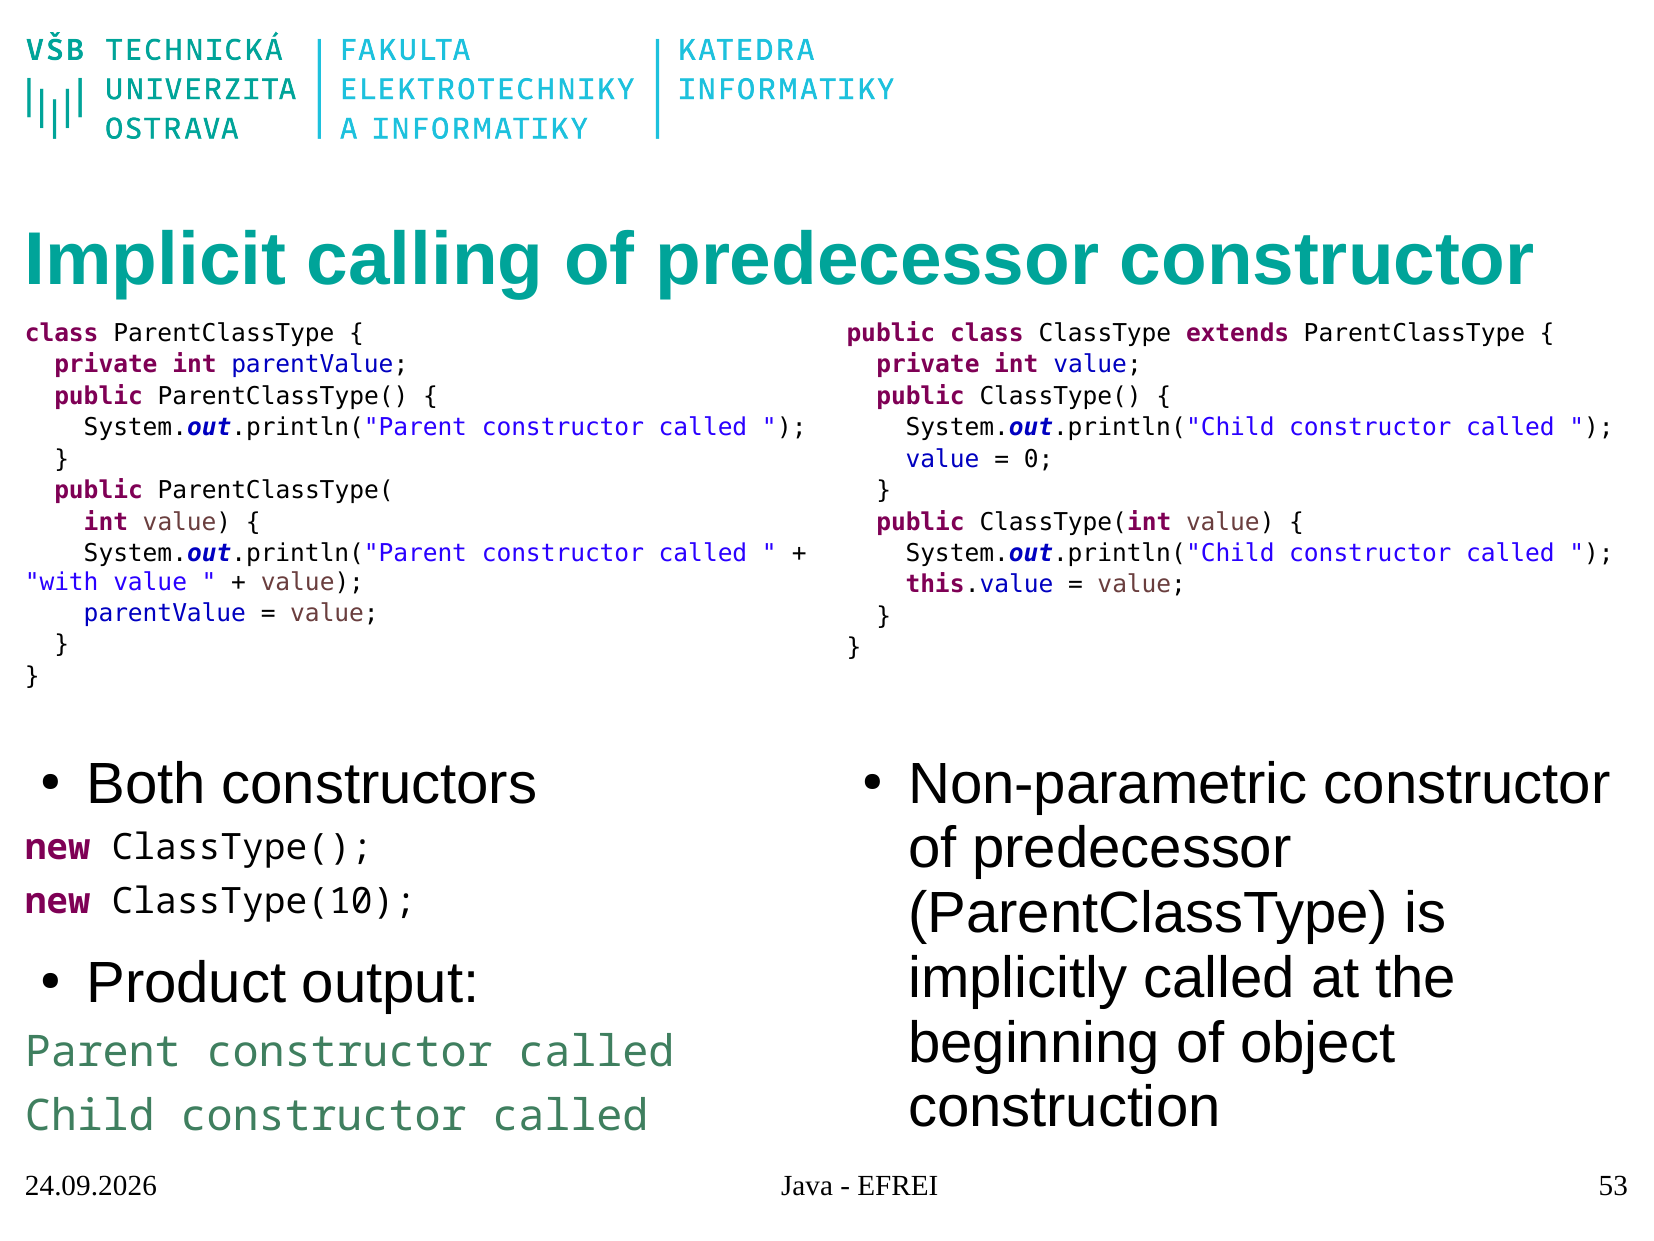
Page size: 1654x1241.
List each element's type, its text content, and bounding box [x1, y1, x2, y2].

title Implicit calling of predecessor constructor [24, 169, 1629, 300]
picture [26, 31, 894, 139]
list public class ClassType extends ParentClassType { private int value; public ClassType() { System.out.println("Child constructor called "); value = 0; } public ClassType(int value) { System.out.println("Child constructor called "); this.value = value; } } [846, 318, 1630, 714]
list Both constructors new ClassType(); new ClassType(10); Product output: Parent constructor called Child constructor called [24, 750, 808, 1145]
list Non-parametric constructor of predecessor (ParentClassType) is implicitly called at the beginning of object construction [846, 750, 1630, 1145]
list class ParentClassType { private int parentValue; public ParentClassType() { System.out.println("Parent constructor called "); } public ParentClassType( int value) { System.out.println("Parent constructor called " + "with value " + value); parentValue = value; } } [24, 318, 808, 714]
